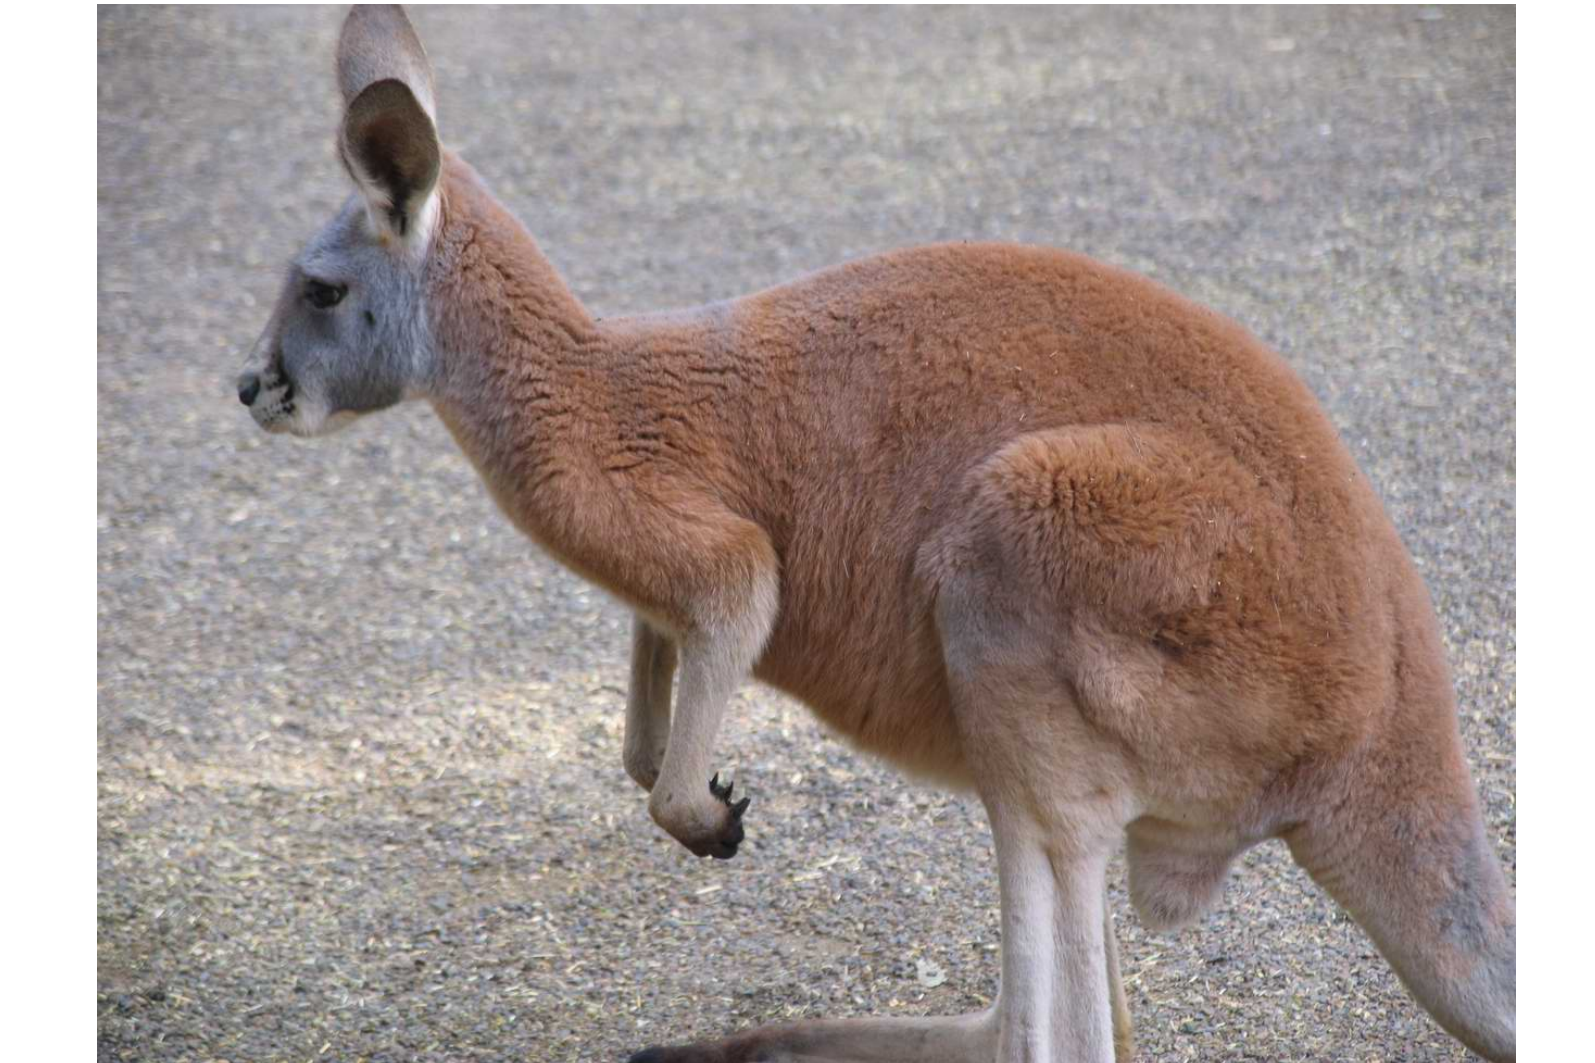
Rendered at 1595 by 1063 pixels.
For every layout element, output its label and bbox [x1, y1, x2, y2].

picture [97, 4, 1516, 1063]
